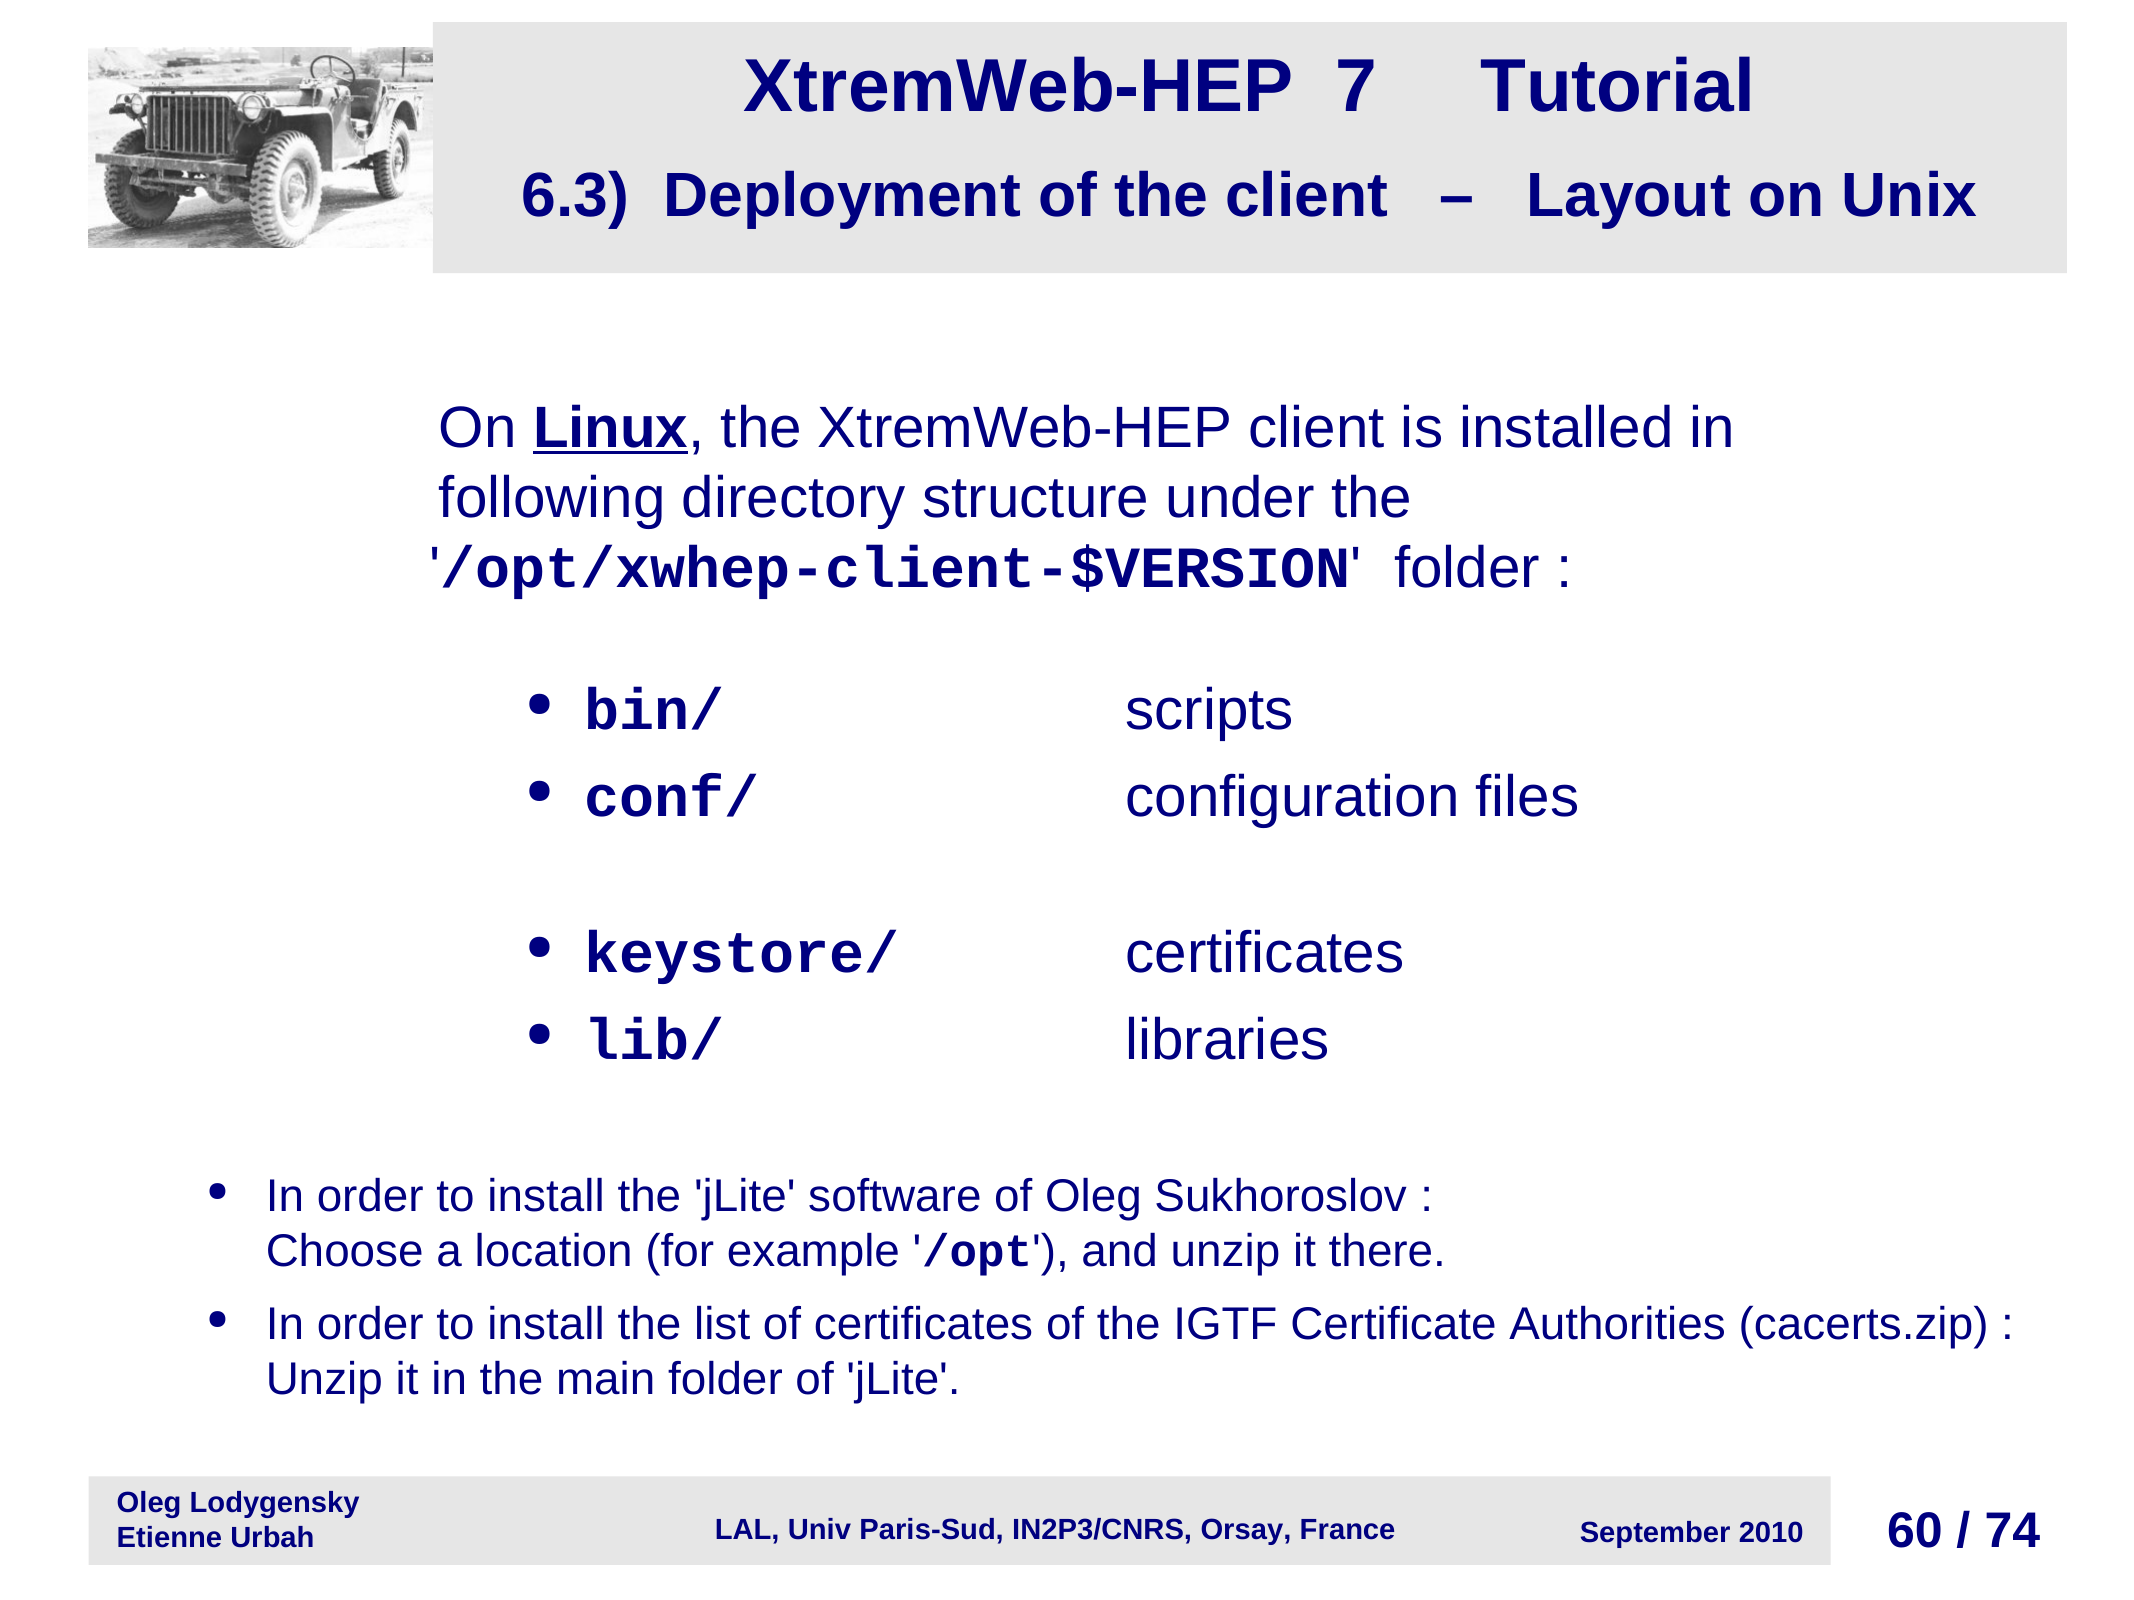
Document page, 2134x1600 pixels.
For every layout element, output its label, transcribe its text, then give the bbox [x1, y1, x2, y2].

title 6.3) Deployment of the client – Layout on Unix [442, 118, 2067, 266]
text_box In order to install the 'jLite' software of Oleg Sukhoroslov : Choose a location (for example '/opt'), and unzip it there. In order to install the list of certificates of the IGTF Certificate Authorities (cacerts.zip) : Unzip it in the main folder of 'jLite'. [191, 1150, 2038, 1419]
text_box On Linux, the XtremWeb-HEP client is installed in following directory structure under the '/opt/xwhep-client-$VERSION' folder : [429, 389, 1751, 618]
text_box bin/ conf/ keystore/ lib/ [525, 618, 910, 1072]
picture [88, 47, 433, 248]
text_box scripts configuration files certificates libraries [1116, 603, 1870, 1063]
